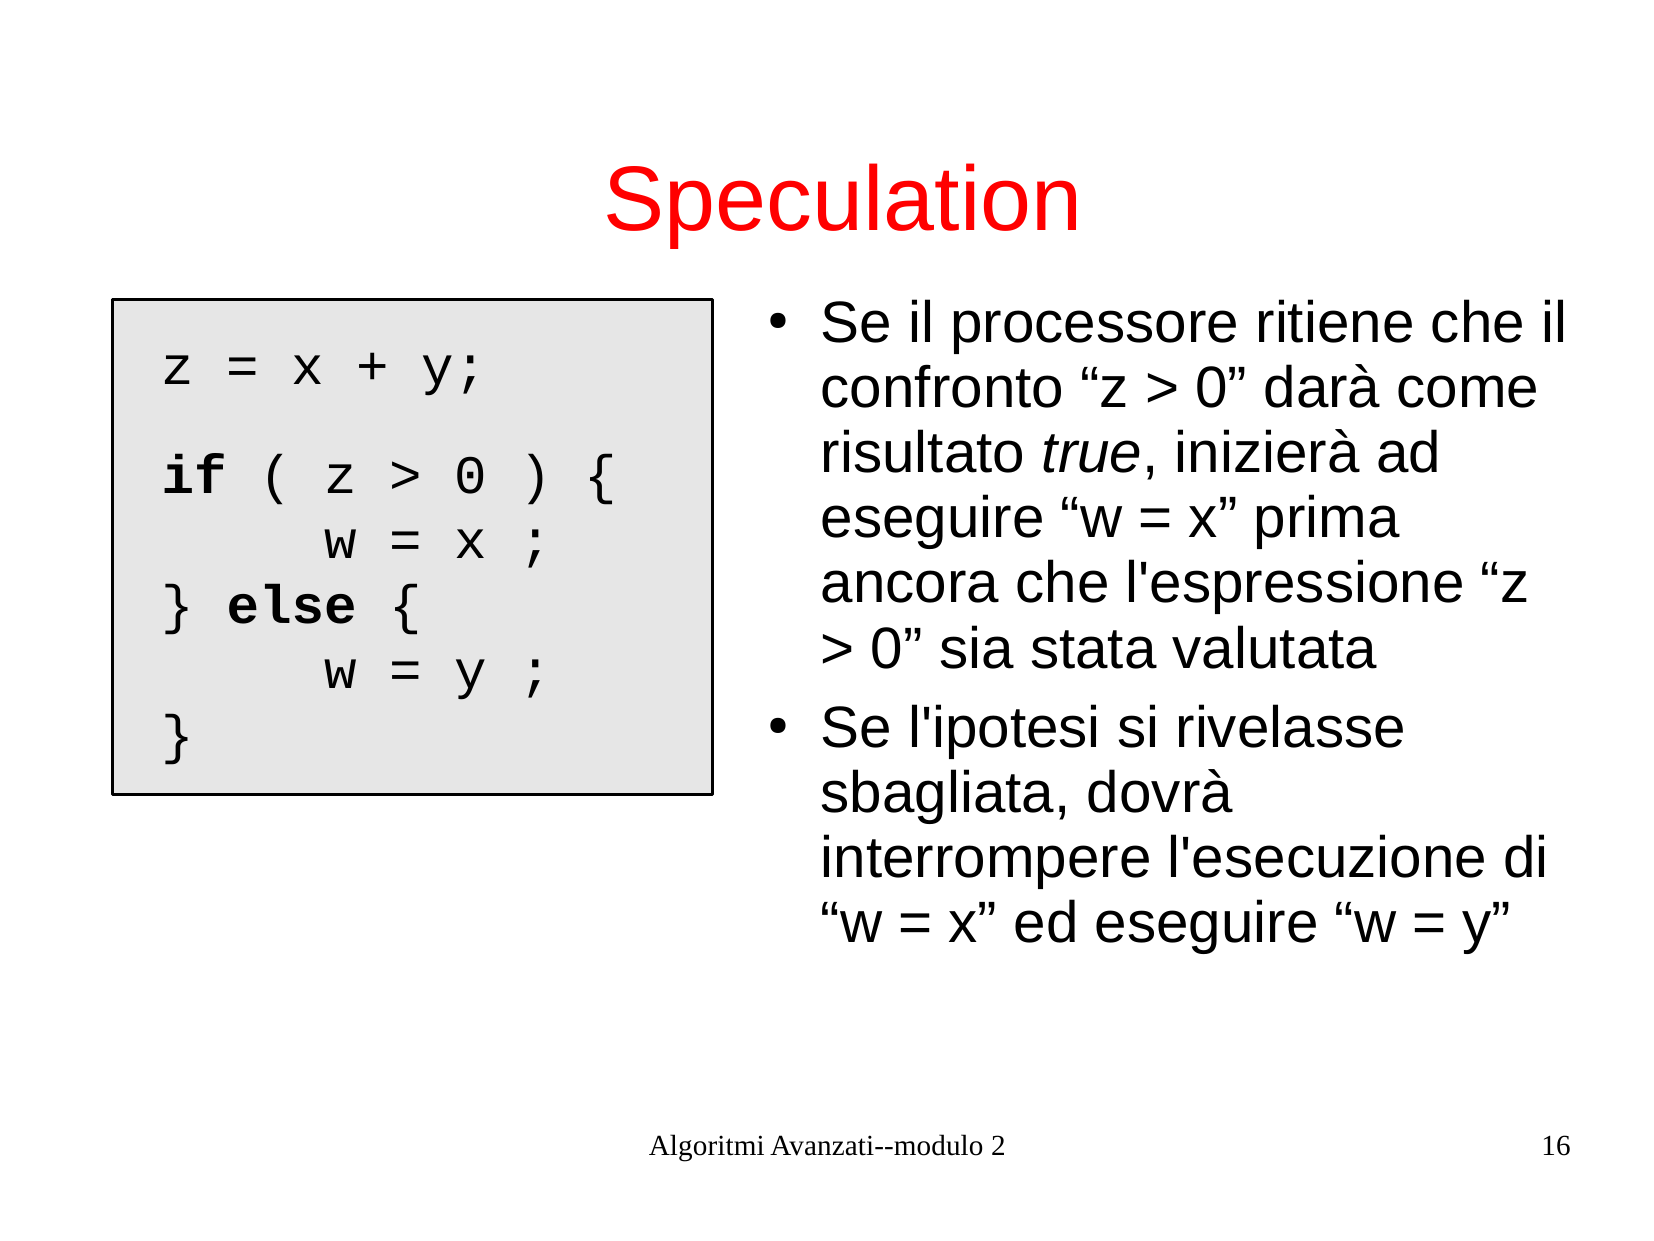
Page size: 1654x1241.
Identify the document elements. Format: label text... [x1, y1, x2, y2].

list Se il processore ritiene che il confronto “z > 0” darà come risultato true, inizierà ad eseguire “w = x” prima ancora che l'espressione “z > 0” sia stata valutata Se l'ipotesi si rivelasse sbagliata, dovrà interrompere l'esecuzione di “w = x” ed eseguire “w = y” [750, 290, 1572, 1109]
text_box z = x + y; if ( z > 0 ) { w = x ; } else { w = y ; } [112, 299, 713, 795]
title Speculation [82, 49, 1571, 257]
